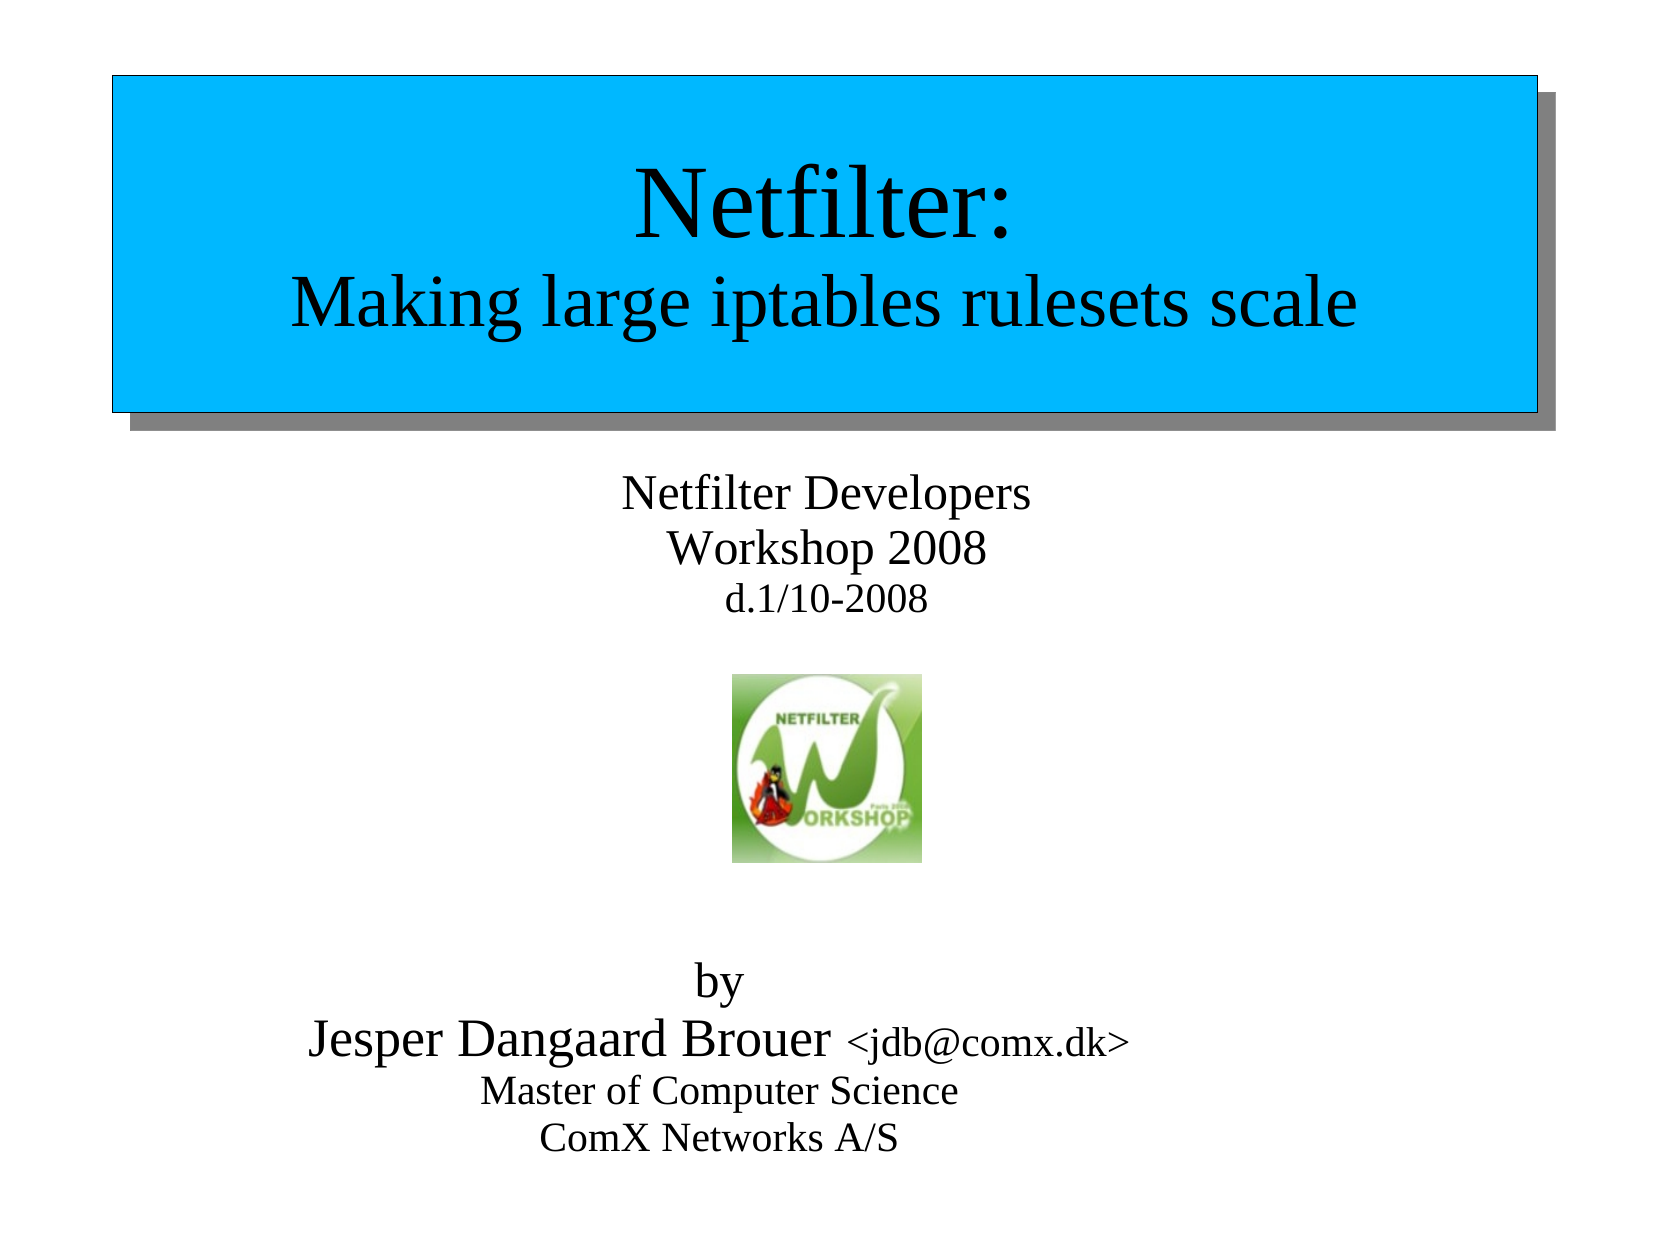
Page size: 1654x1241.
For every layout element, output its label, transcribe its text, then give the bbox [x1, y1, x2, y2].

text_box Netfilter Developers Workshop 2008 d.1/10-2008 [516, 450, 1138, 646]
text_box Netfilter: Making large iptables rulesets scale [112, 75, 1538, 413]
picture [732, 674, 922, 863]
text_box by Jesper Dangaard Brouer <jdb@comx.dk> Master of Computer Science ComX Networks A/S [293, 937, 1361, 1195]
